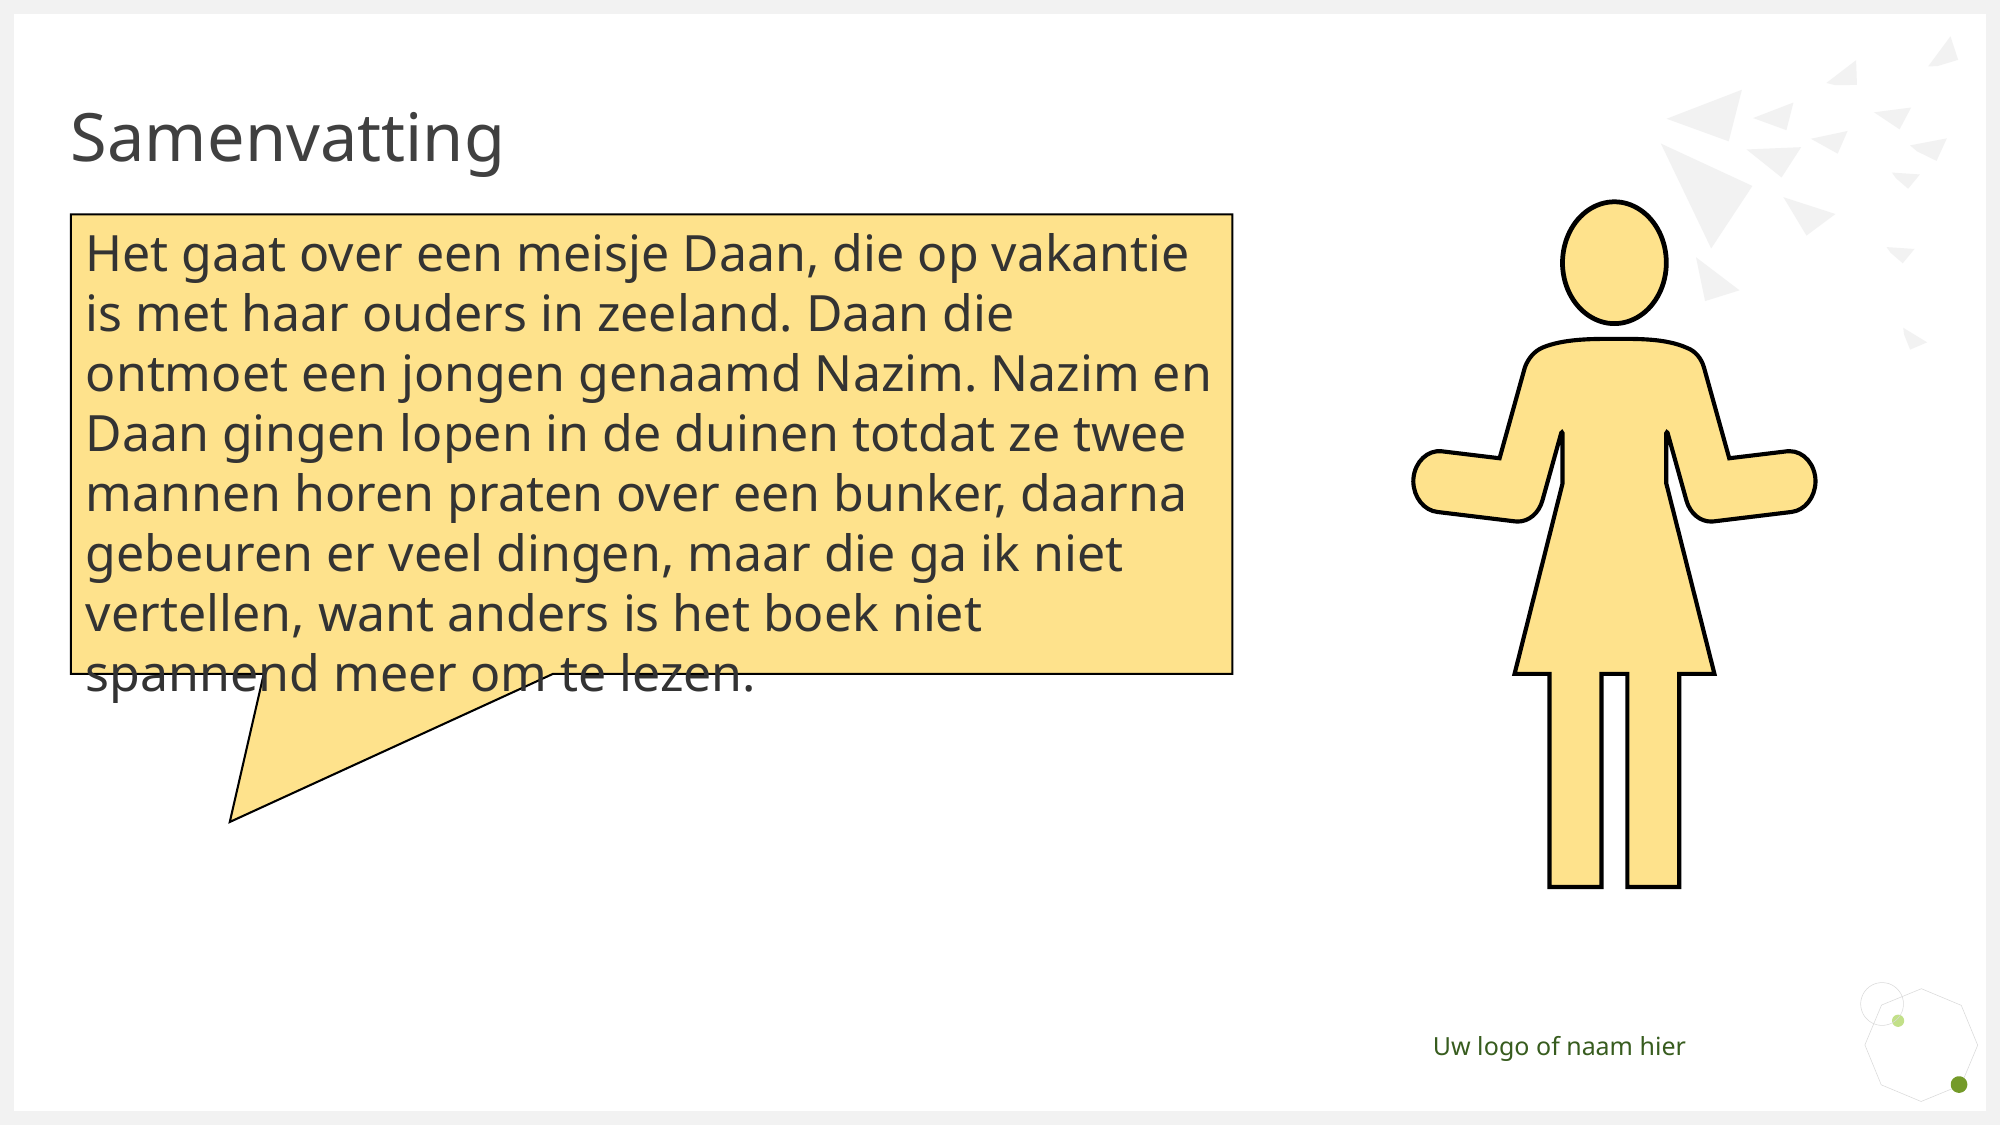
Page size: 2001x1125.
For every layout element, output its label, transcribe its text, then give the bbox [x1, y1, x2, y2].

text_box Het gaat over een meisje Daan, die op vakantie is met haar ouders in zeeland. Daan die ontmoet een jongen genaamd Nazim. Nazim en Daan gingen lopen in de duinen totdat ze twee mannen horen praten over een bunker, daarna gebeuren er veel dingen, maar die ga ik niet vertellen, want anders is het boek niet spannend meer om te lezen. [70, 214, 1233, 822]
picture [1299, 175, 1930, 914]
title Samenvatting [70, 104, 1932, 176]
